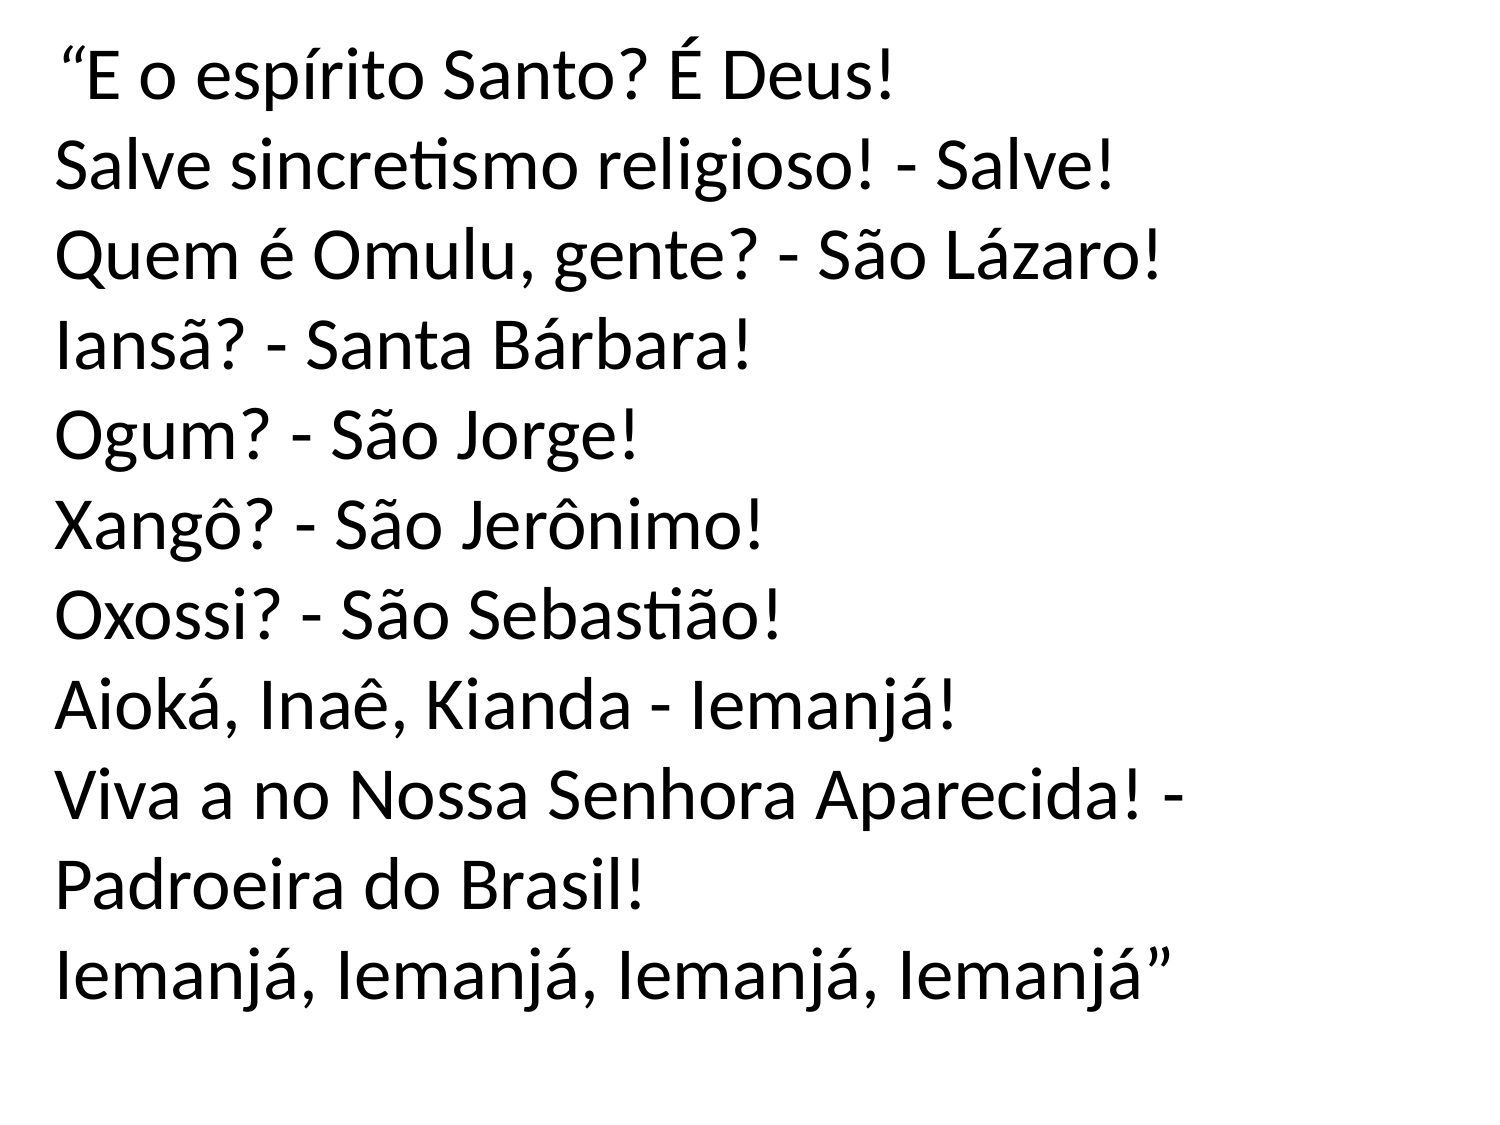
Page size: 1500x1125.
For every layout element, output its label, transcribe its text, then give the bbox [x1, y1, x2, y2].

text_box “E o espírito Santo? É Deus! Salve sincretismo religioso! - Salve! Quem é Omulu, gente? - São Lázaro! Iansã? - Santa Bárbara! Ogum? - São Jorge! Xangô? - São Jerônimo! Oxossi? - São Sebastião! Aioká, Inaê, Kianda - Iemanjá! Viva a no Nossa Senhora Aparecida! - Padroeira do Brasil! Iemanjá, Iemanjá, Iemanjá, Iemanjá” [39, 17, 1457, 1113]
